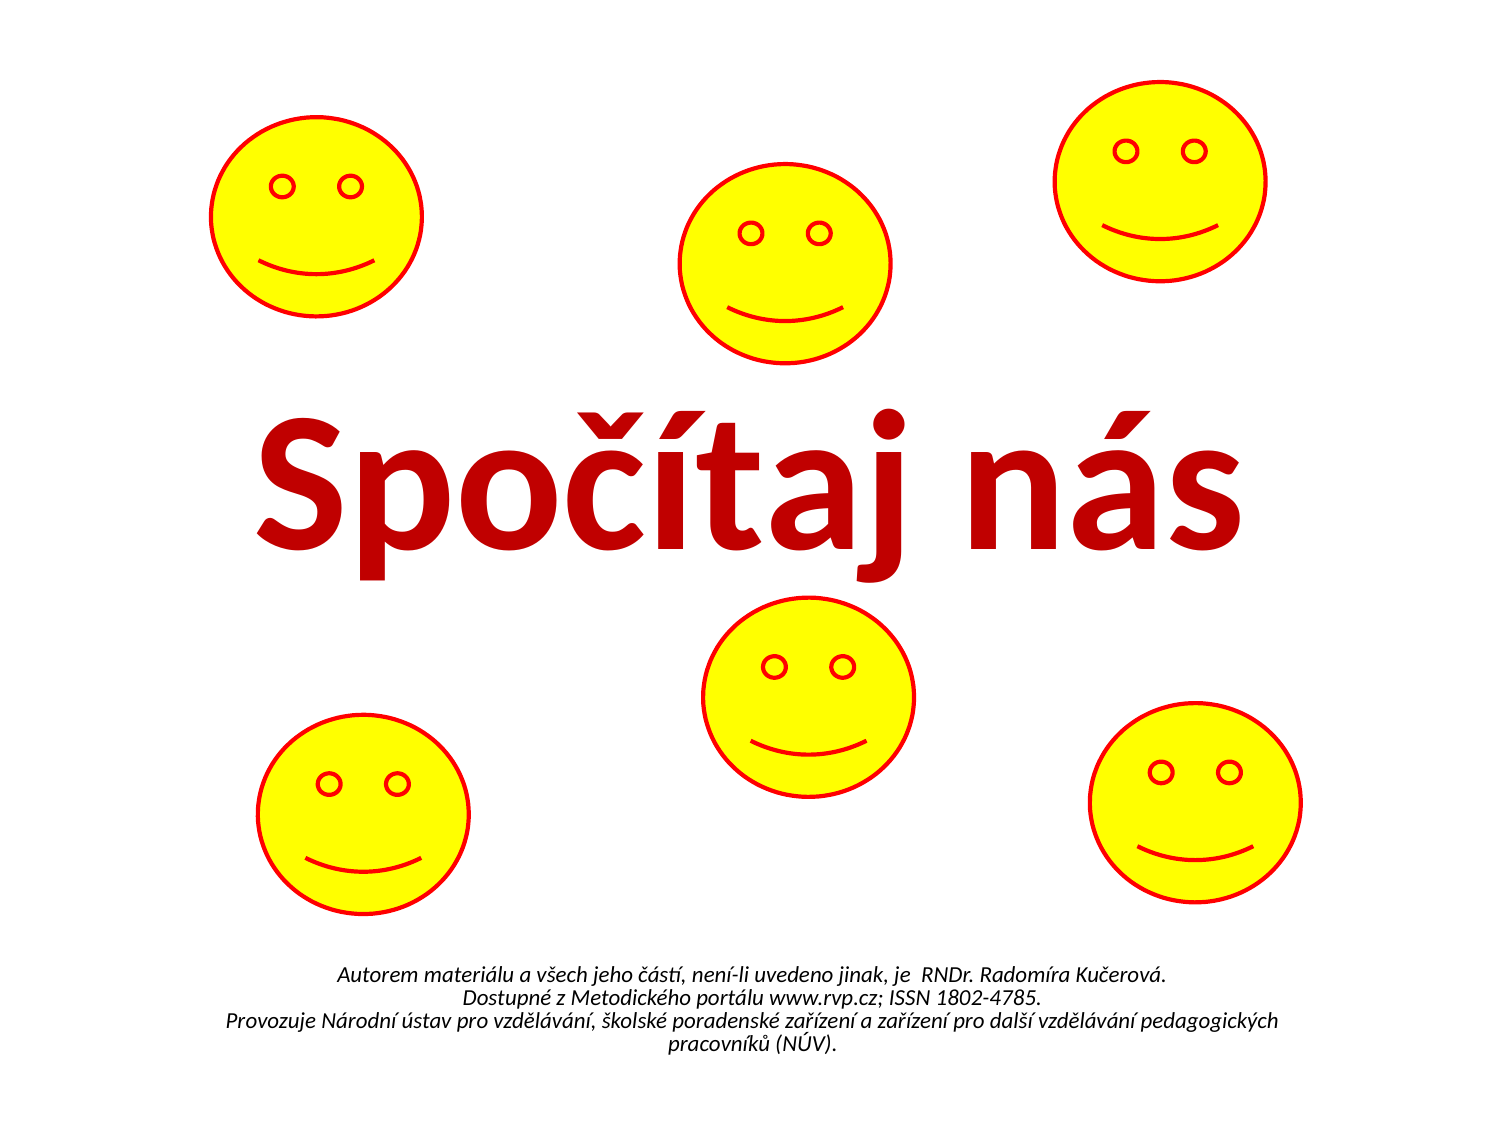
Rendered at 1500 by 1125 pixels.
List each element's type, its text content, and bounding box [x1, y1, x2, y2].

title Spočítaj nás [112, 342, 1388, 598]
text_box [210, 117, 422, 317]
text_box [1054, 82, 1266, 282]
text_box [1089, 703, 1301, 903]
text_box Autorem materiálu a všech jeho částí, není-li uvedeno jinak, je RNDr. Radomíra Kučerová. Dostupné z Metodického portálu www.rvp.cz; ISSN 1802-4785. Provozuje Národní ústav pro vzdělávání, školské poradenské zařízení a zařízení pro další vzdělávání pedagogických pracovníků (NÚV). [183, 957, 1323, 1066]
text_box [257, 714, 469, 915]
text_box [679, 164, 891, 364]
text_box [703, 597, 915, 797]
